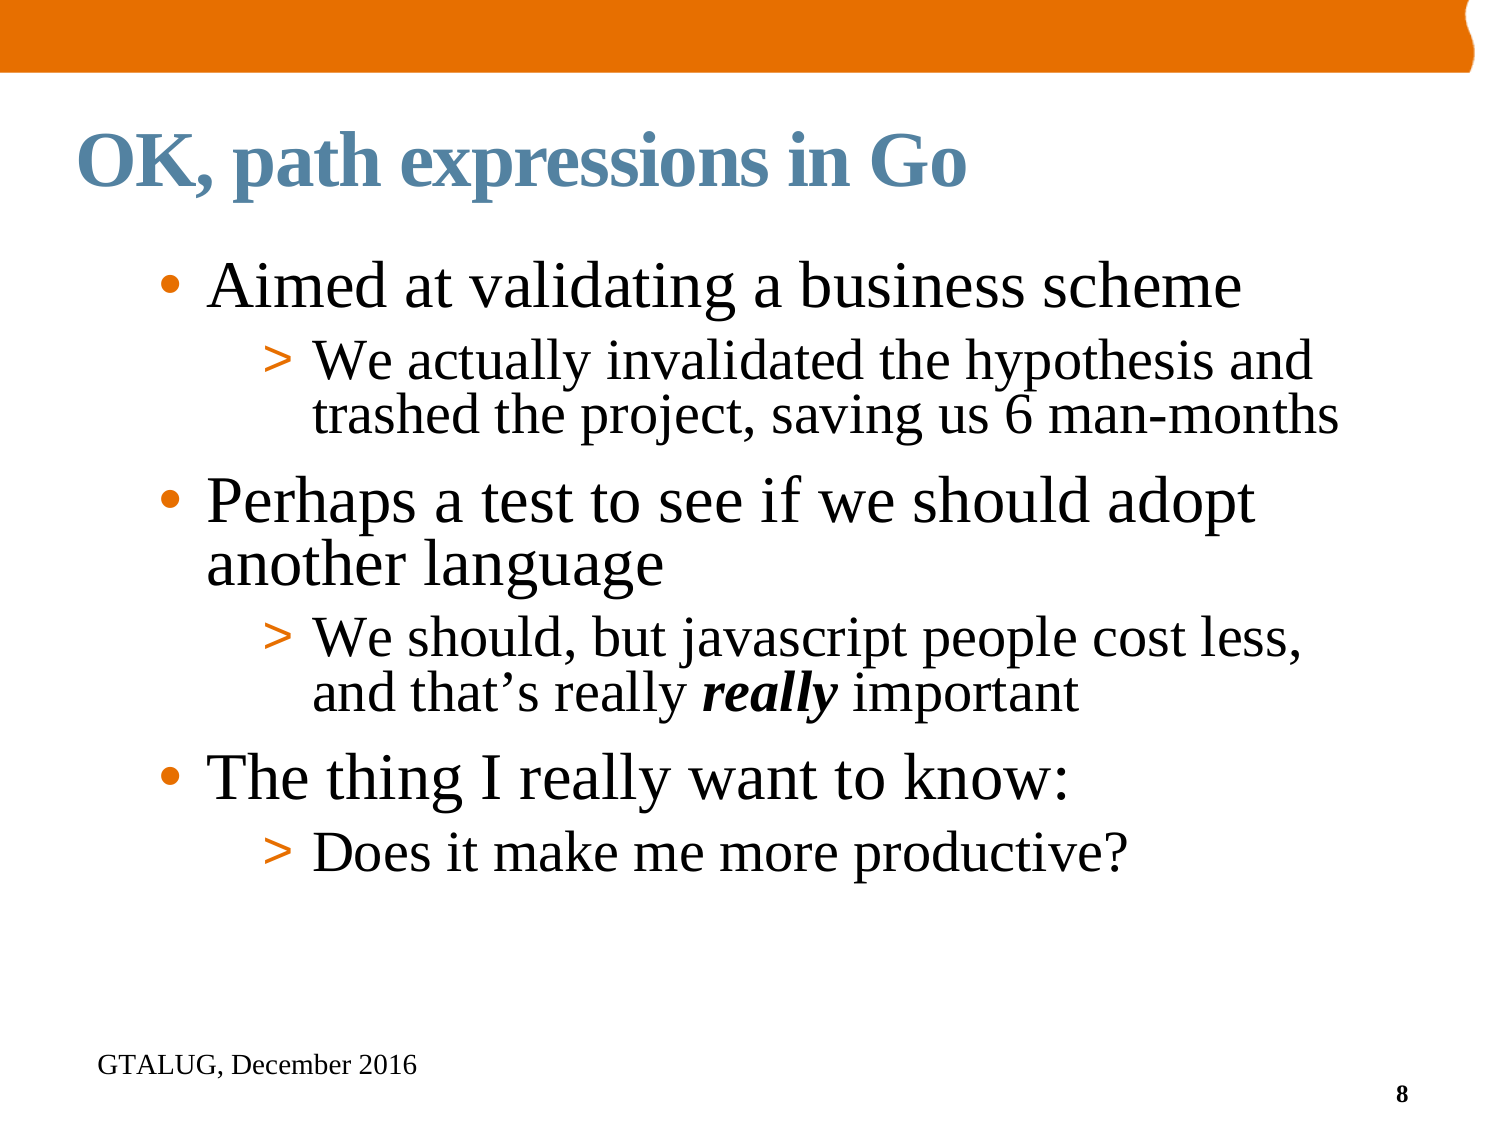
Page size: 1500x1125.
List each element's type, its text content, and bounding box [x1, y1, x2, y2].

list Aimed at validating a business scheme We actually invalidated the hypothesis and trashed the project, saving us 6 man-months Perhaps a test to see if we should adopt another language We should, but javascript people cost less, and that’s really really important The thing I really want to know: Does it make me more productive? [64, 257, 1402, 1017]
picture [0, 0, 1500, 75]
title OK, path expressions in Go [75, 122, 1438, 228]
